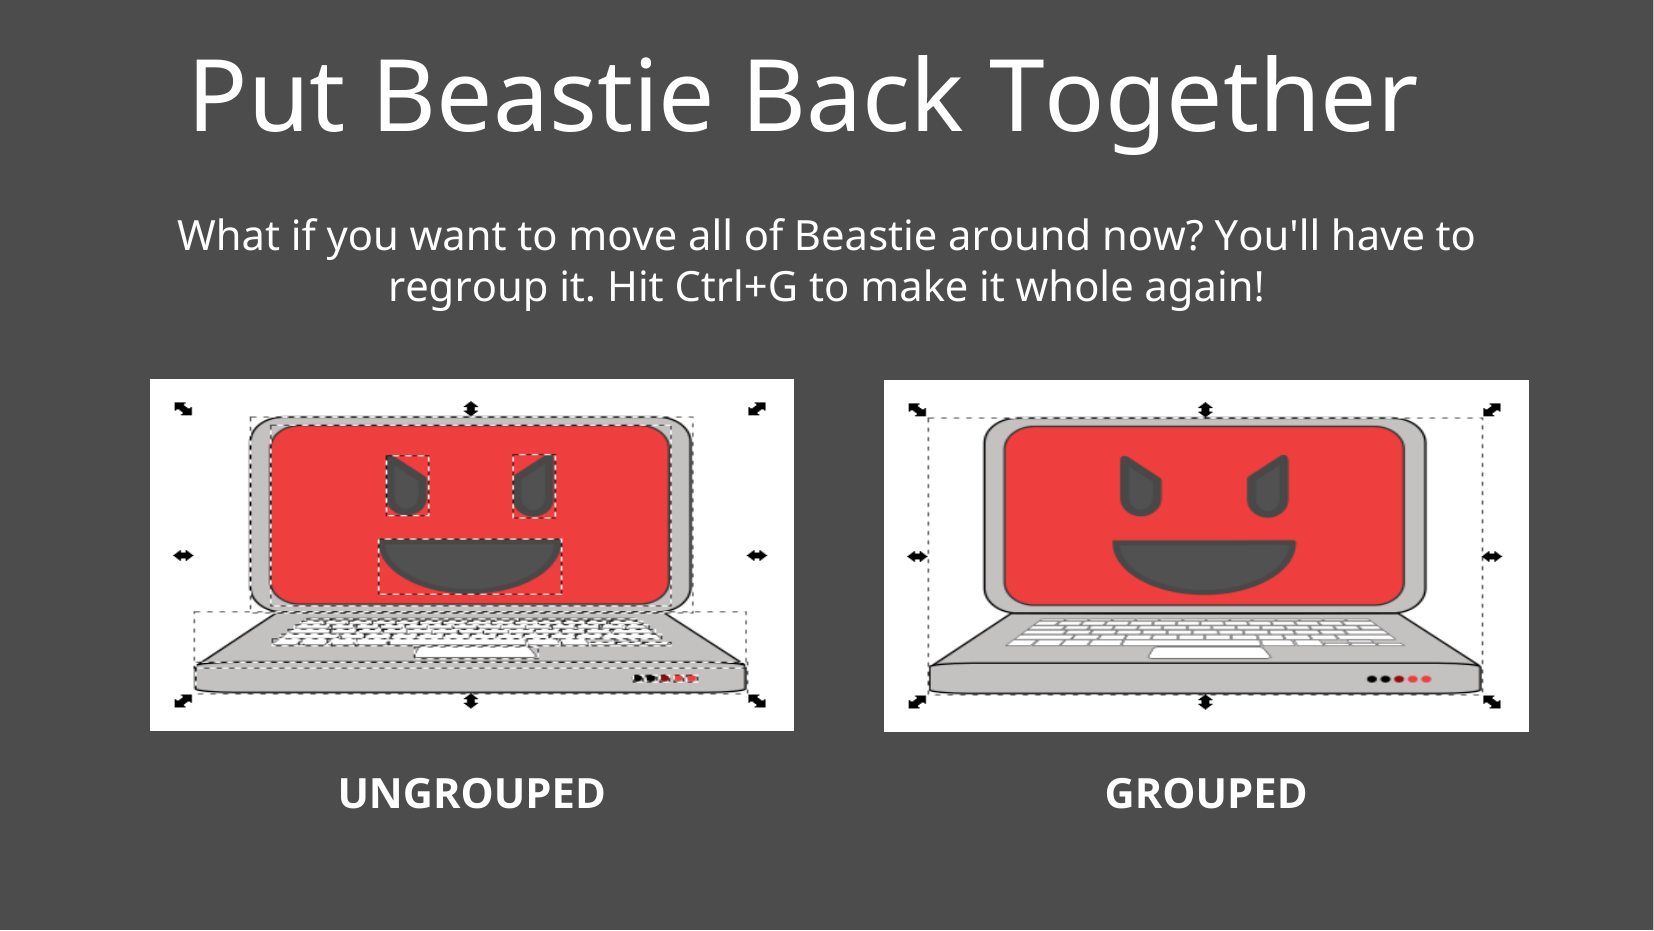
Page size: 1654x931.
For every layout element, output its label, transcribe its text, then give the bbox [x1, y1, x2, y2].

title What if you want to move all of Beastie around now? You'll have to regroup it. Hit Ctrl+G to make it whole again! [132, 205, 1521, 317]
picture [884, 380, 1529, 732]
title UNGROUPED [171, 763, 773, 824]
title GROUPED [906, 763, 1507, 824]
picture [150, 379, 794, 732]
title Put Beastie Back Together [53, 4, 1554, 202]
